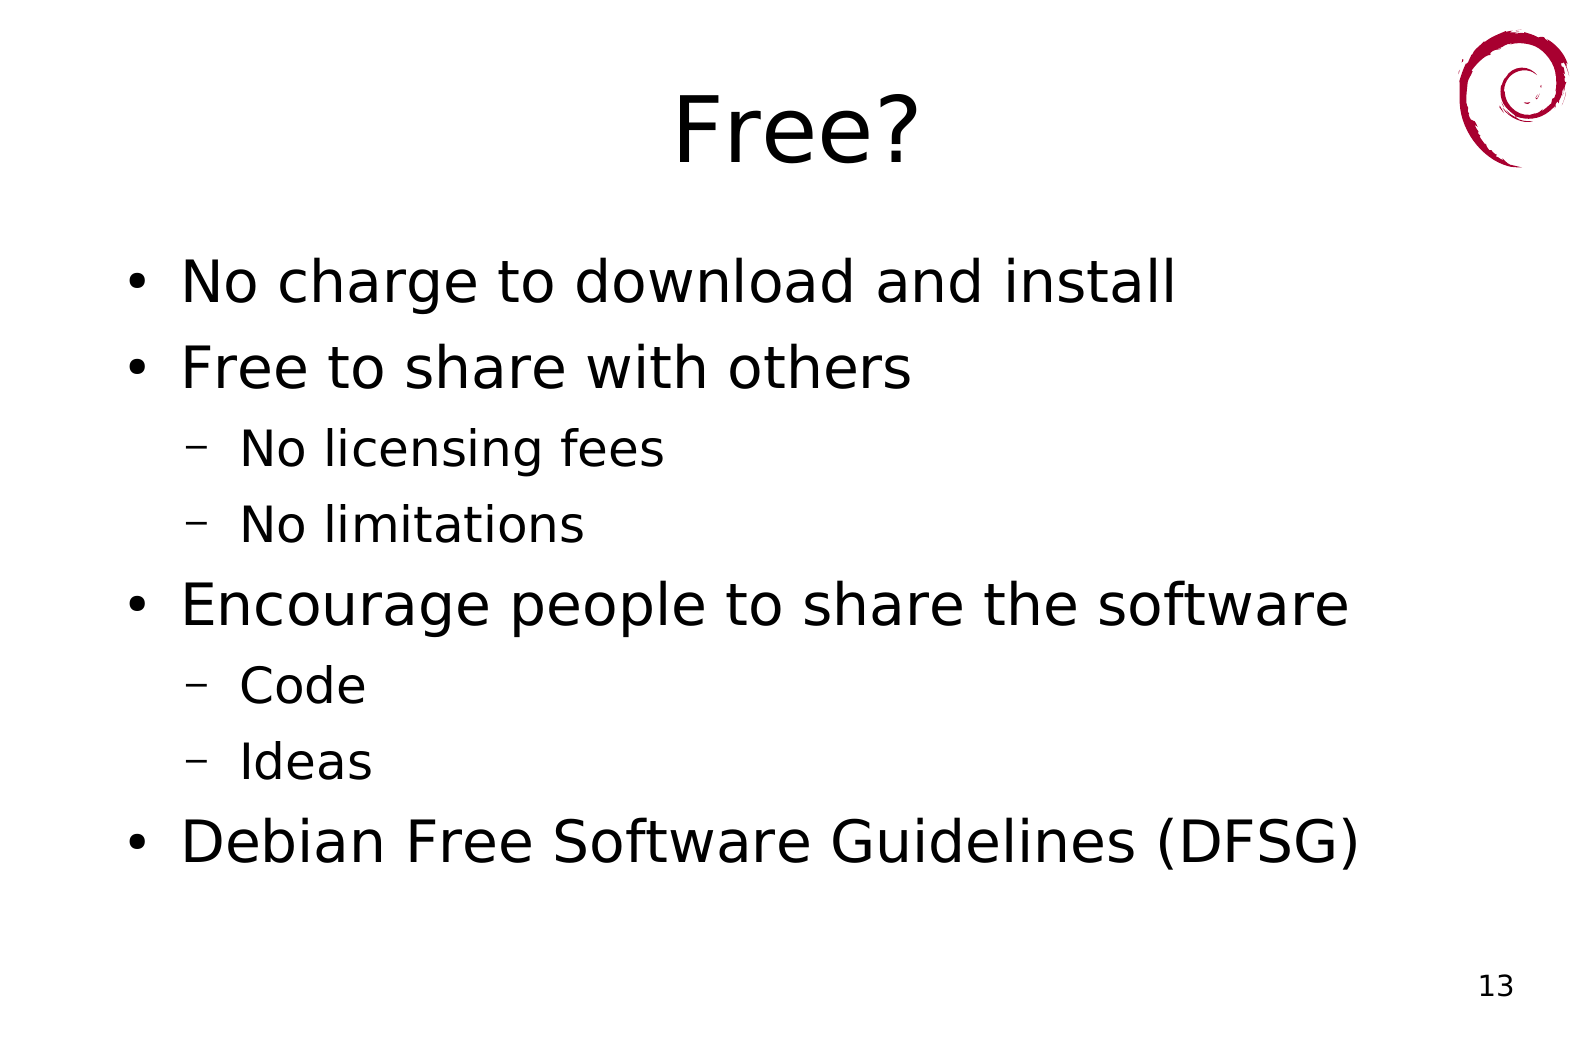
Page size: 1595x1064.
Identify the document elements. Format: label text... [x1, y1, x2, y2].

list No charge to download and install Free to share with others No licensing fees No limitations Encourage people to share the software Code Ideas Debian Free Software Guidelines (DFSG) [79, 248, 1515, 936]
title Free? [79, 42, 1515, 220]
